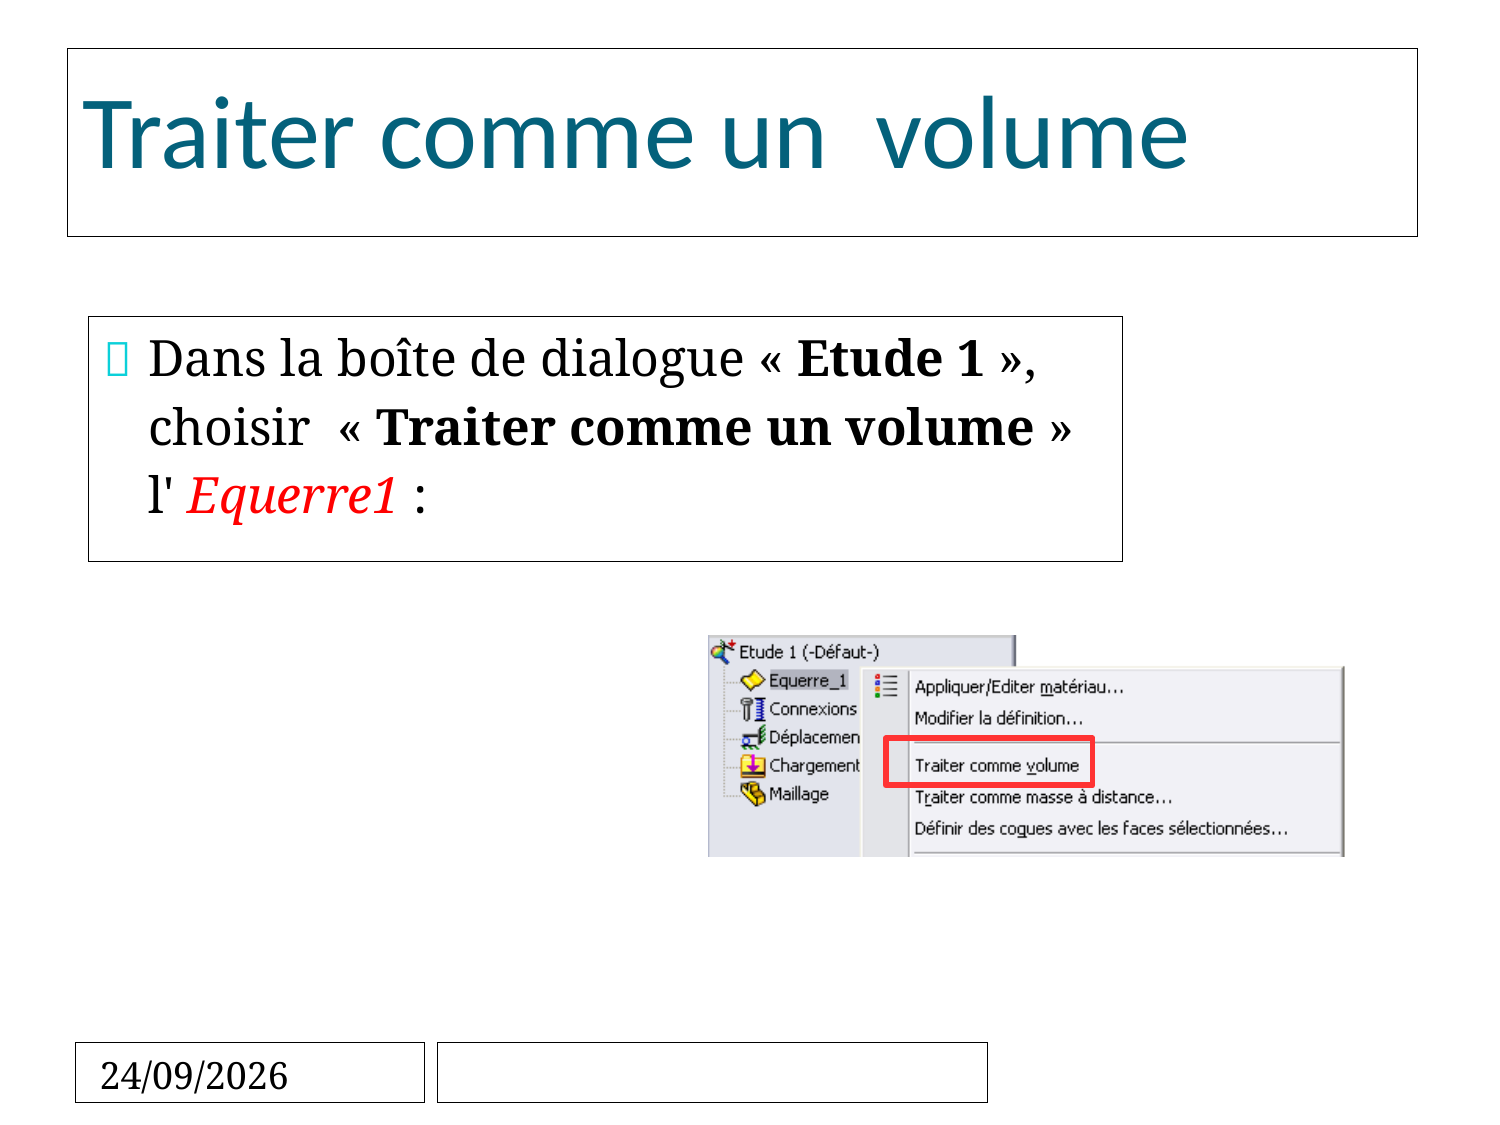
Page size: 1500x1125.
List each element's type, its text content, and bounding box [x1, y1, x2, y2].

title Traiter comme un volume [67, 48, 1418, 237]
list Dans la boîte de dialogue « Etude 1 », choisir « Traiter comme un volume » l' Equerre1 : [88, 316, 1123, 562]
picture [708, 635, 1348, 857]
